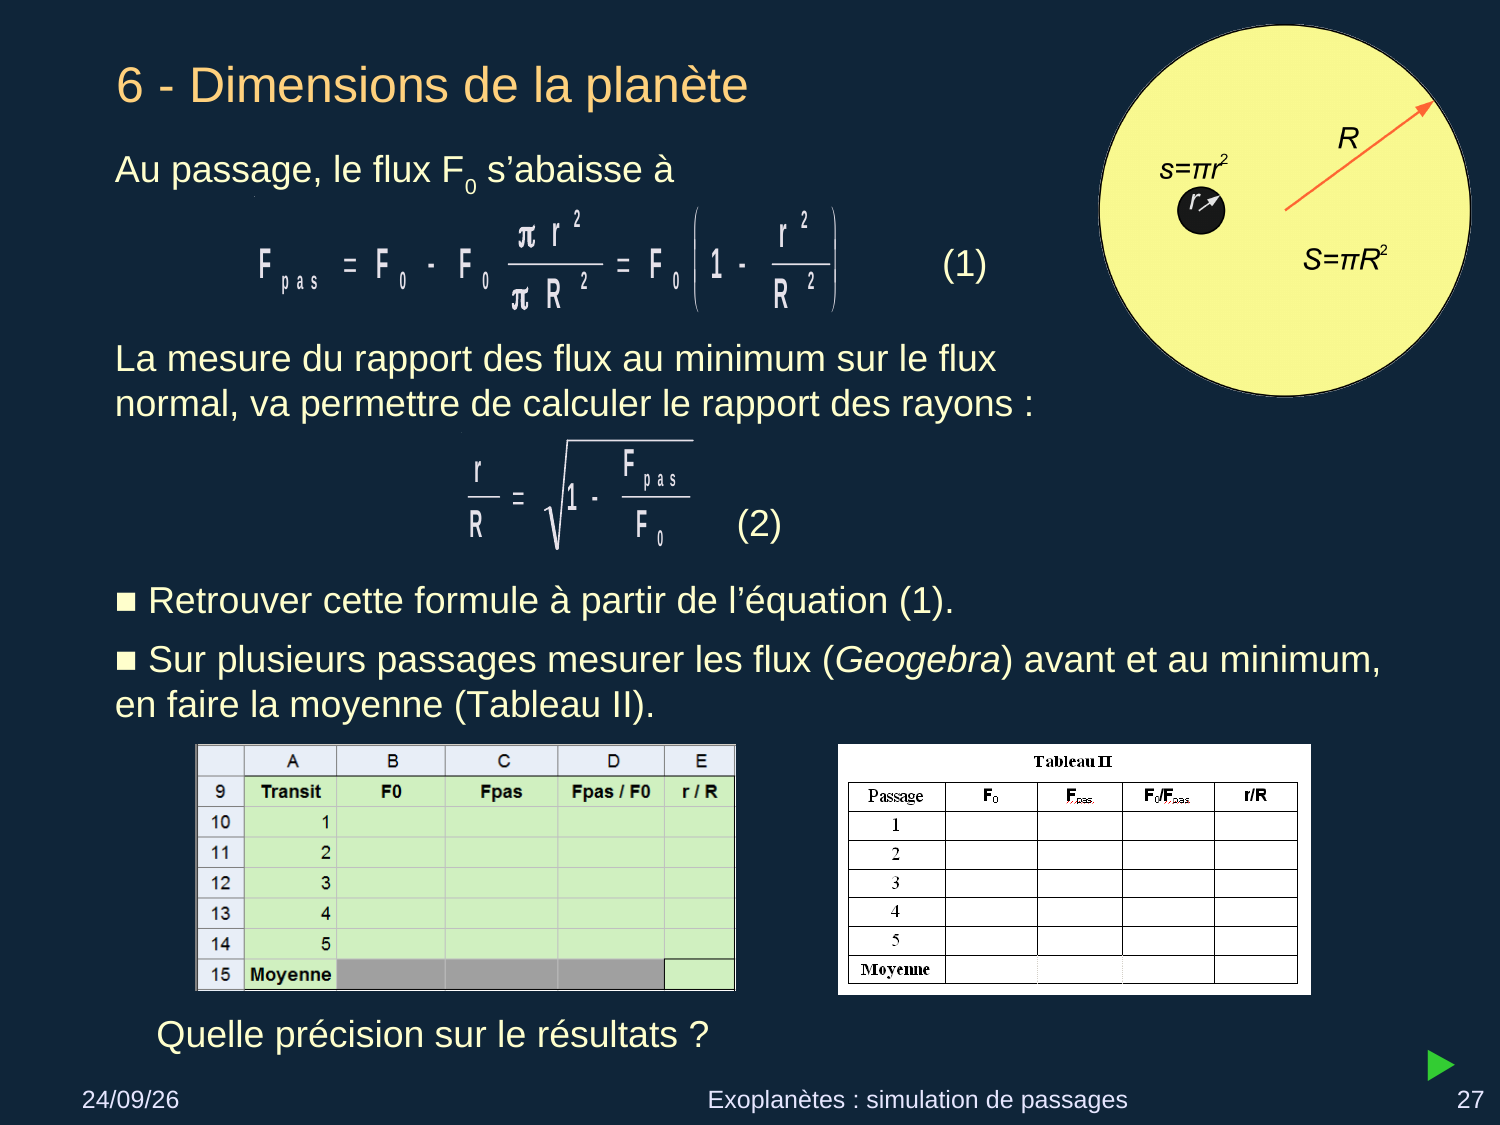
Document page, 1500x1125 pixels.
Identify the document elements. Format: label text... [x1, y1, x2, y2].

text_box La mesure du rapport des flux au minimum sur le flux normal, va permettre de calculer le rapport des rayons : [100, 326, 1093, 432]
chart [461, 432, 703, 560]
text_box 6 - Dimensions de la planète [101, 44, 1425, 120]
text_box  [1409, 1034, 1475, 1096]
text_box Au passage, le flux F0 s’abaisse à [100, 137, 857, 207]
chart [254, 196, 862, 326]
picture [195, 744, 736, 991]
text_box (1) [927, 231, 1022, 293]
text_box Quelle précision sur le résultats ? [141, 1002, 757, 1063]
text_box ■ Retrouver cette formule à partir de l’équation (1). [100, 568, 1424, 627]
text_box (2) [721, 491, 817, 552]
chart [838, 744, 1311, 995]
picture [1092, 18, 1477, 403]
text_box ■ Sur plusieurs passages mesurer les flux (Geogebra) avant et au minimum, en faire la moyenne (Tableau II). [100, 627, 1424, 733]
